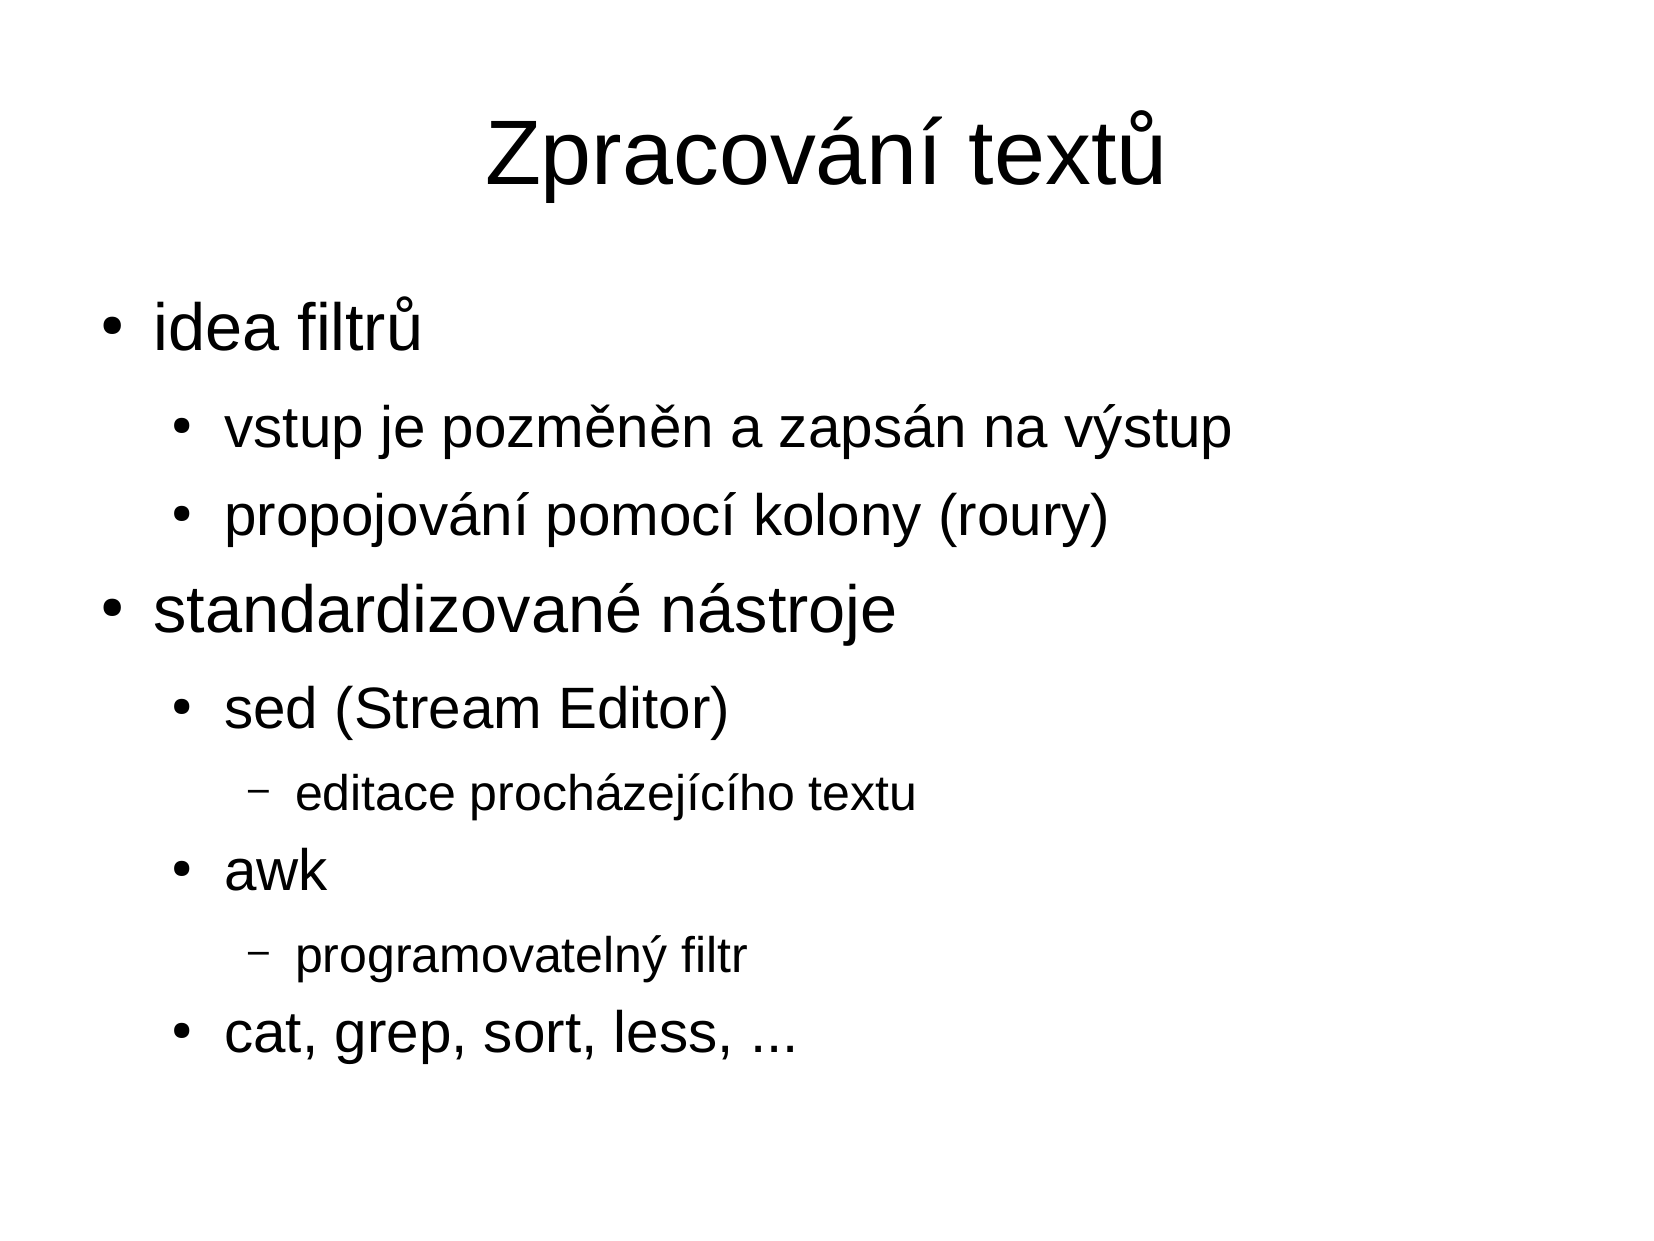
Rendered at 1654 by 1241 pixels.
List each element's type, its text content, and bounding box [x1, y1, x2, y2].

title Zpracování textů [82, 49, 1571, 257]
list idea filtrů vstup je pozměněn a zapsán na výstup propojování pomocí kolony (roury) standardizované nástroje sed (Stream Editor) editace procházejícího textu awk programovatelný filtr cat, grep, sort, less, ... [82, 290, 1571, 1109]
